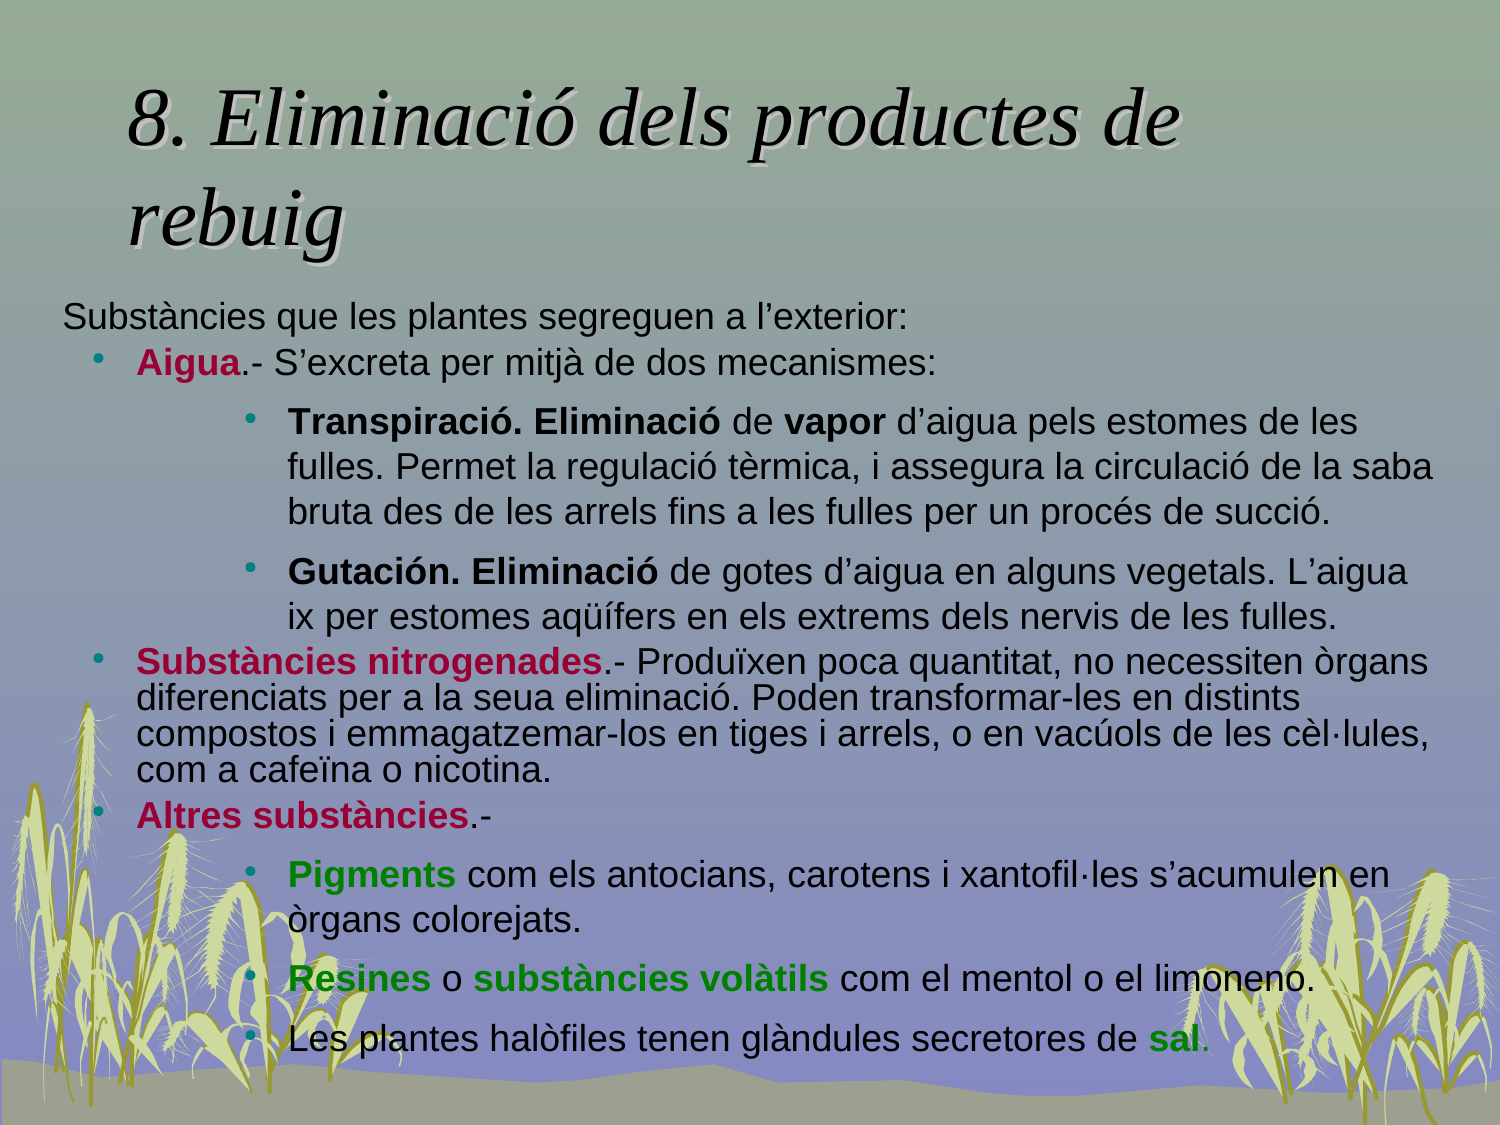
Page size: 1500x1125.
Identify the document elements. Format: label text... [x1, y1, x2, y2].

title 8. Eliminació dels productes de rebuig [112, 54, 1388, 271]
list Substàncies que les plantes segreguen a l’exterior: Aigua.- S’excreta per mitjà de dos mecanismes: Transpiració. Eliminació de vapor d’aigua pels estomes de les fulles. Permet la regulació tèrmica, i assegura la circulació de la saba bruta des de les arrels fins a les fulles per un procés de succió. Gutación. Eliminació de gotes d’aigua en alguns vegetals. L’aigua ix per estomes aqüífers en els extrems dels nervis de les fulles. Substàncies nitrogenades.- Produïxen poca quantitat, no necessiten òrgans diferenciats per a la seua eliminació. Poden transformar-les en distints compostos i emmagatzemar-los en tiges i arrels, o en vacúols de les cèl·lules, com a cafeïna o nicotina. Altres substàncies.- Pigments com els antocians, carotens i xantofil·les s’acumulen en òrgans colorejats. Resines o substàncies volàtils com el mentol o el limoneno. Les plantes halòfiles tenen glàndules secretores de sal. [47, 293, 1453, 1125]
